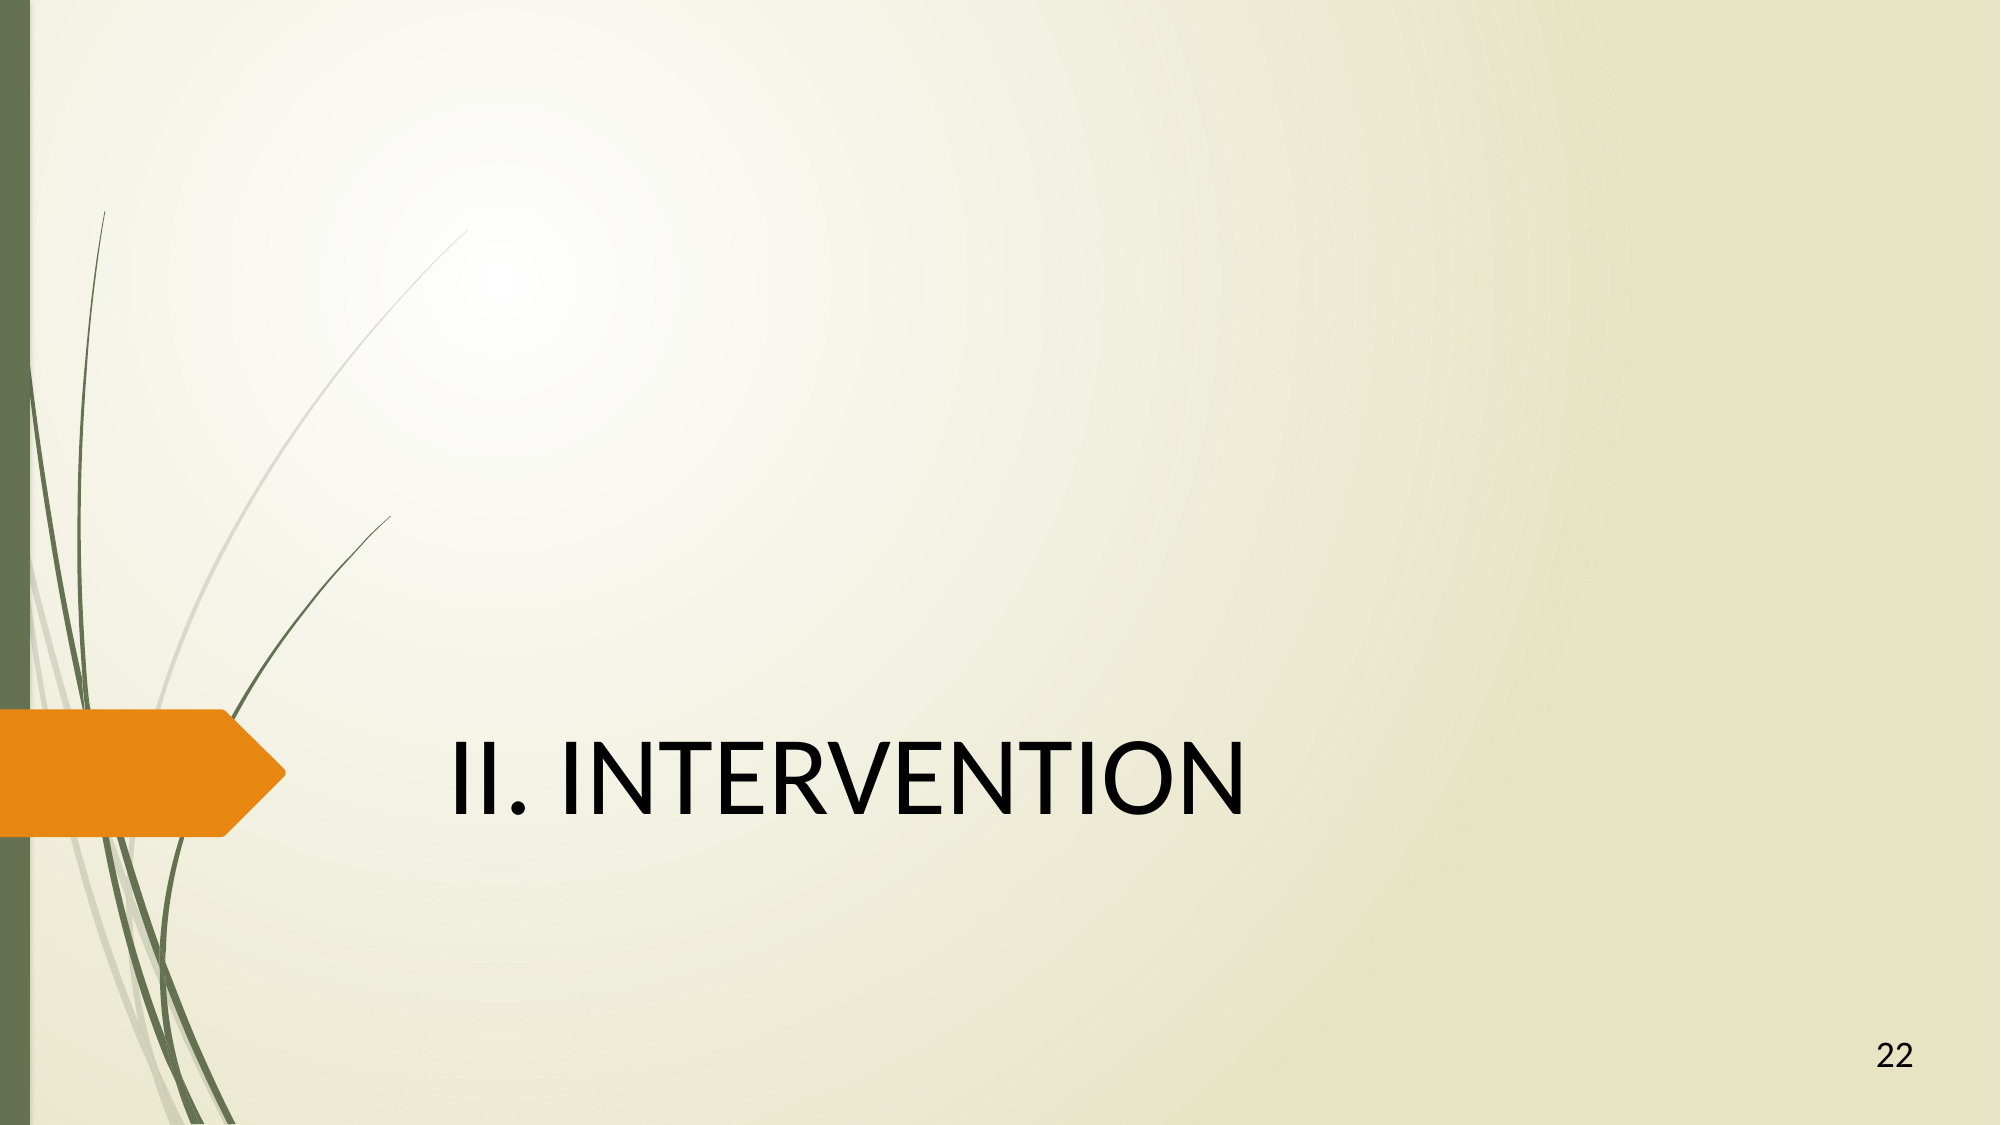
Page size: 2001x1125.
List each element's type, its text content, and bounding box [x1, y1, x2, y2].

text_box <numéro> [1861, 1022, 1958, 1083]
title II. INTERVENTION [432, 611, 1896, 845]
